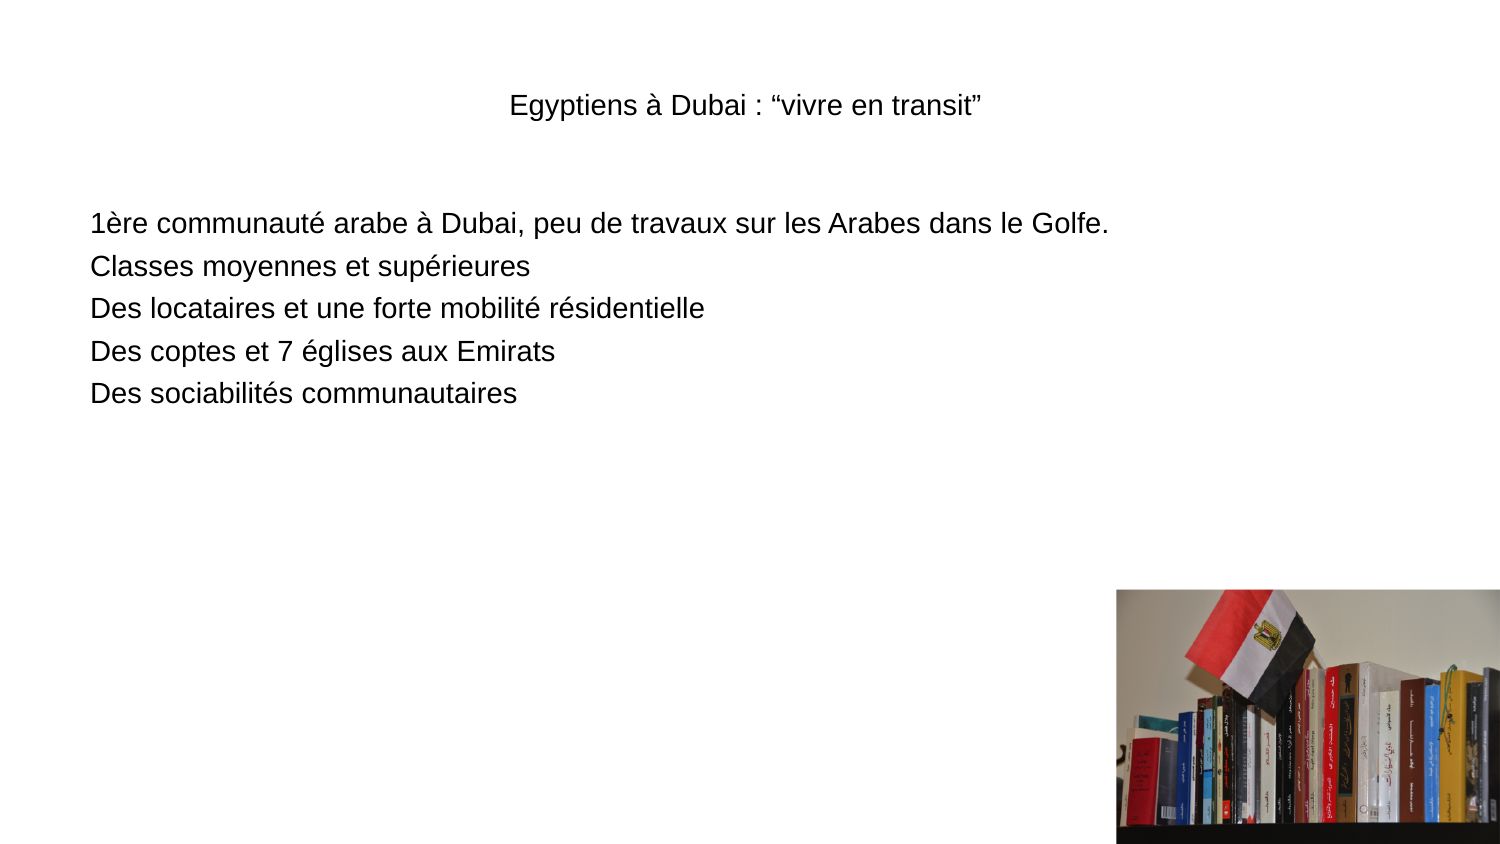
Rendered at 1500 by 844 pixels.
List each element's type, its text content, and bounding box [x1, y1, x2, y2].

picture [1116, 589, 1500, 844]
list 1ère communauté arabe à Dubai, peu de travaux sur les Arabes dans le Golfe. Classes moyennes et supérieures Des locataires et une forte mobilité résidentielle Des coptes et 7 églises aux Emirats Des sociabilités communautaires [75, 196, 1425, 754]
title Egyptiens à Dubai : “vivre en transit” [0, 33, 1500, 175]
